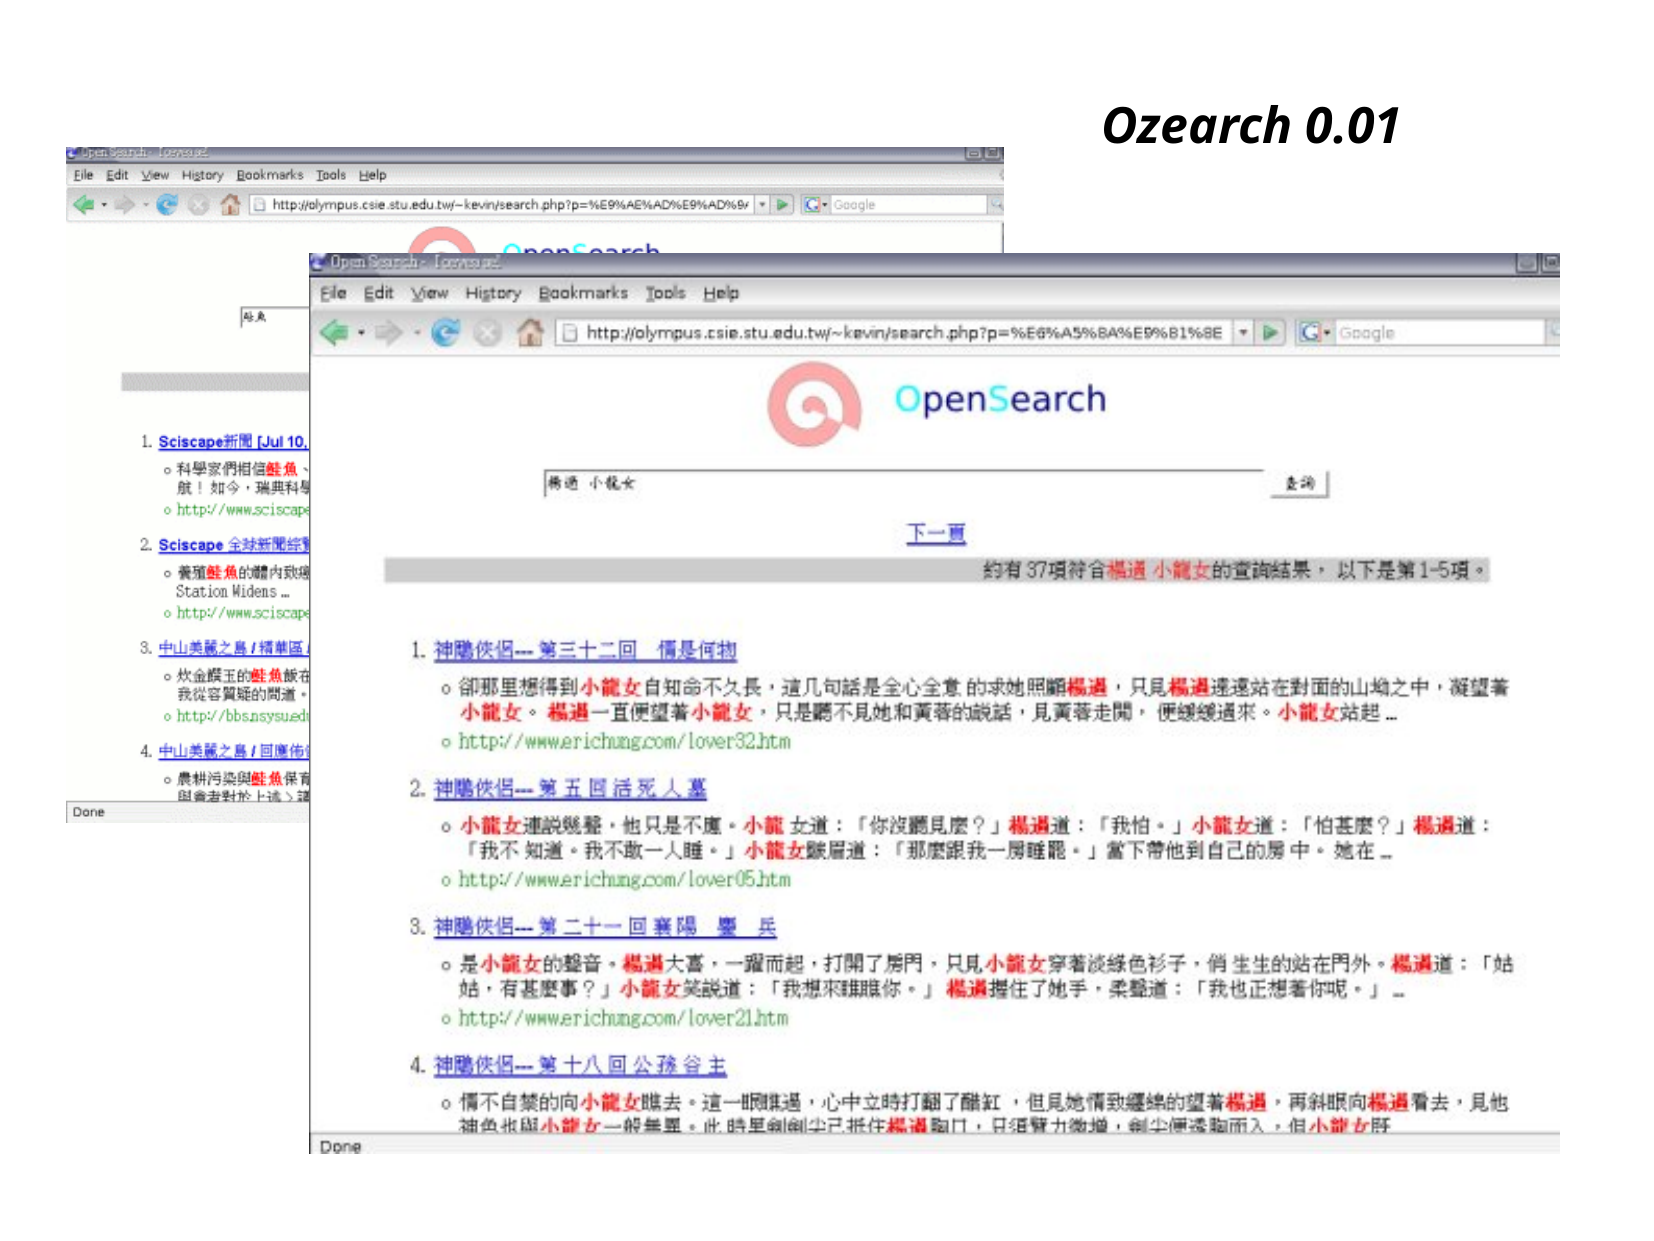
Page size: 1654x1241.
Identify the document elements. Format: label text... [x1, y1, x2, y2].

picture [66, 147, 1560, 1154]
text_box Ozearch 0.01 [1086, 82, 1648, 157]
